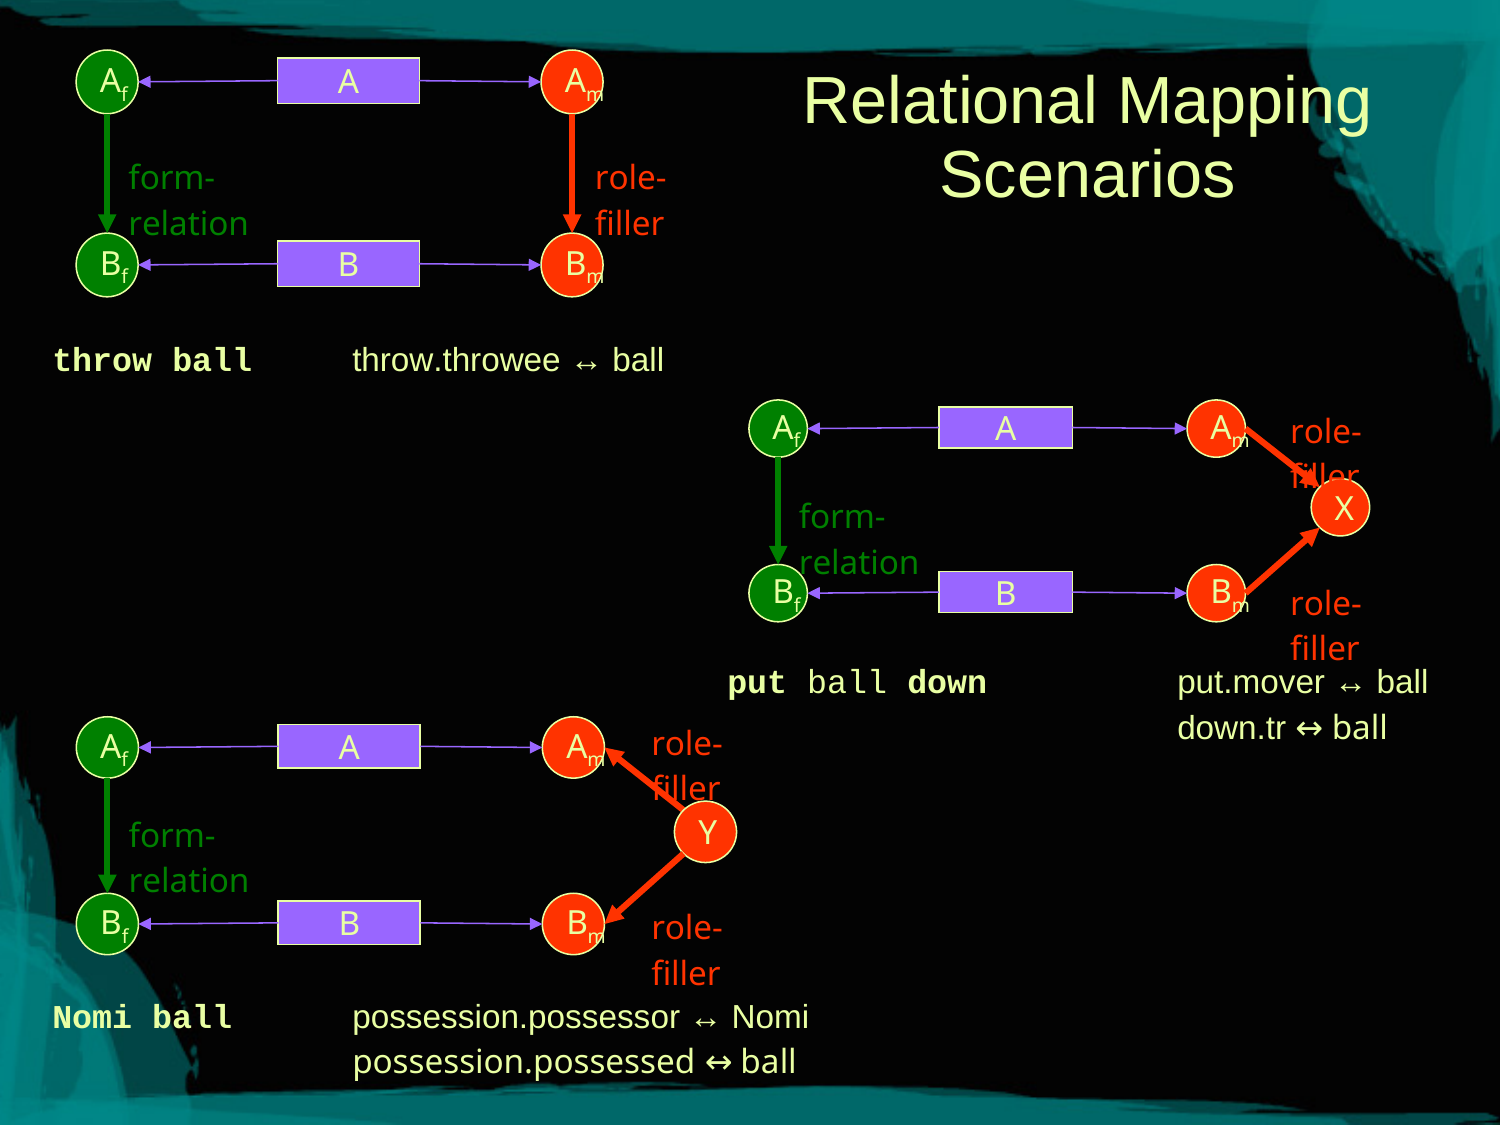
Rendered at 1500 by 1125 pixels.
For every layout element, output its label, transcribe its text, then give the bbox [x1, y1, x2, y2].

text_box Bf [748, 564, 808, 622]
title Relational Mapping Scenarios [787, 17, 1388, 258]
text_box Bf [106, 913, 116, 920]
text_box Bf [105, 264, 116, 272]
text_box B [277, 241, 420, 287]
text_box B [938, 571, 1073, 613]
text_box Bf [778, 592, 789, 600]
text_box role- filler [1275, 571, 1377, 650]
text_box Af [748, 399, 808, 458]
text_box Y [674, 819, 737, 863]
text_box Bf [105, 254, 115, 261]
text_box Nomi ball possession.possessor ↔ Nomi possession.possessed ↔ ball [37, 985, 838, 1092]
text_box Bf [106, 923, 117, 931]
text_box form- relation [784, 485, 935, 592]
text_box form- relation [113, 146, 265, 253]
text_box role- filler [1275, 400, 1377, 507]
text_box Am [1187, 399, 1246, 458]
text_box put ball down put.mover ↔ ball down.tr ↔ ball [712, 650, 1451, 757]
picture [0, 0, 1500, 1125]
text_box A [938, 407, 1073, 448]
text_box X [1311, 507, 1370, 536]
text_box Bf [778, 582, 784, 589]
text_box Bf [76, 893, 139, 955]
text_box Am [541, 50, 604, 114]
text_box role- filler [636, 712, 738, 819]
text_box Bm [542, 893, 605, 955]
text_box form- relation [113, 804, 265, 911]
text_box Bf [76, 233, 139, 297]
text_box Bm [1187, 564, 1246, 622]
text_box role- filler [580, 146, 682, 253]
text_box Am [542, 716, 605, 779]
text_box Bm [570, 264, 581, 272]
text_box Af [76, 716, 139, 779]
text_box Af [76, 50, 139, 114]
text_box throw ball throw.throwee ↔ ball [37, 328, 813, 390]
text_box Bm [570, 254, 580, 261]
text_box B [278, 900, 421, 945]
text_box A [277, 57, 420, 104]
text_box A [278, 724, 421, 769]
text_box role- filler [636, 896, 738, 985]
text_box Bm [541, 233, 604, 297]
